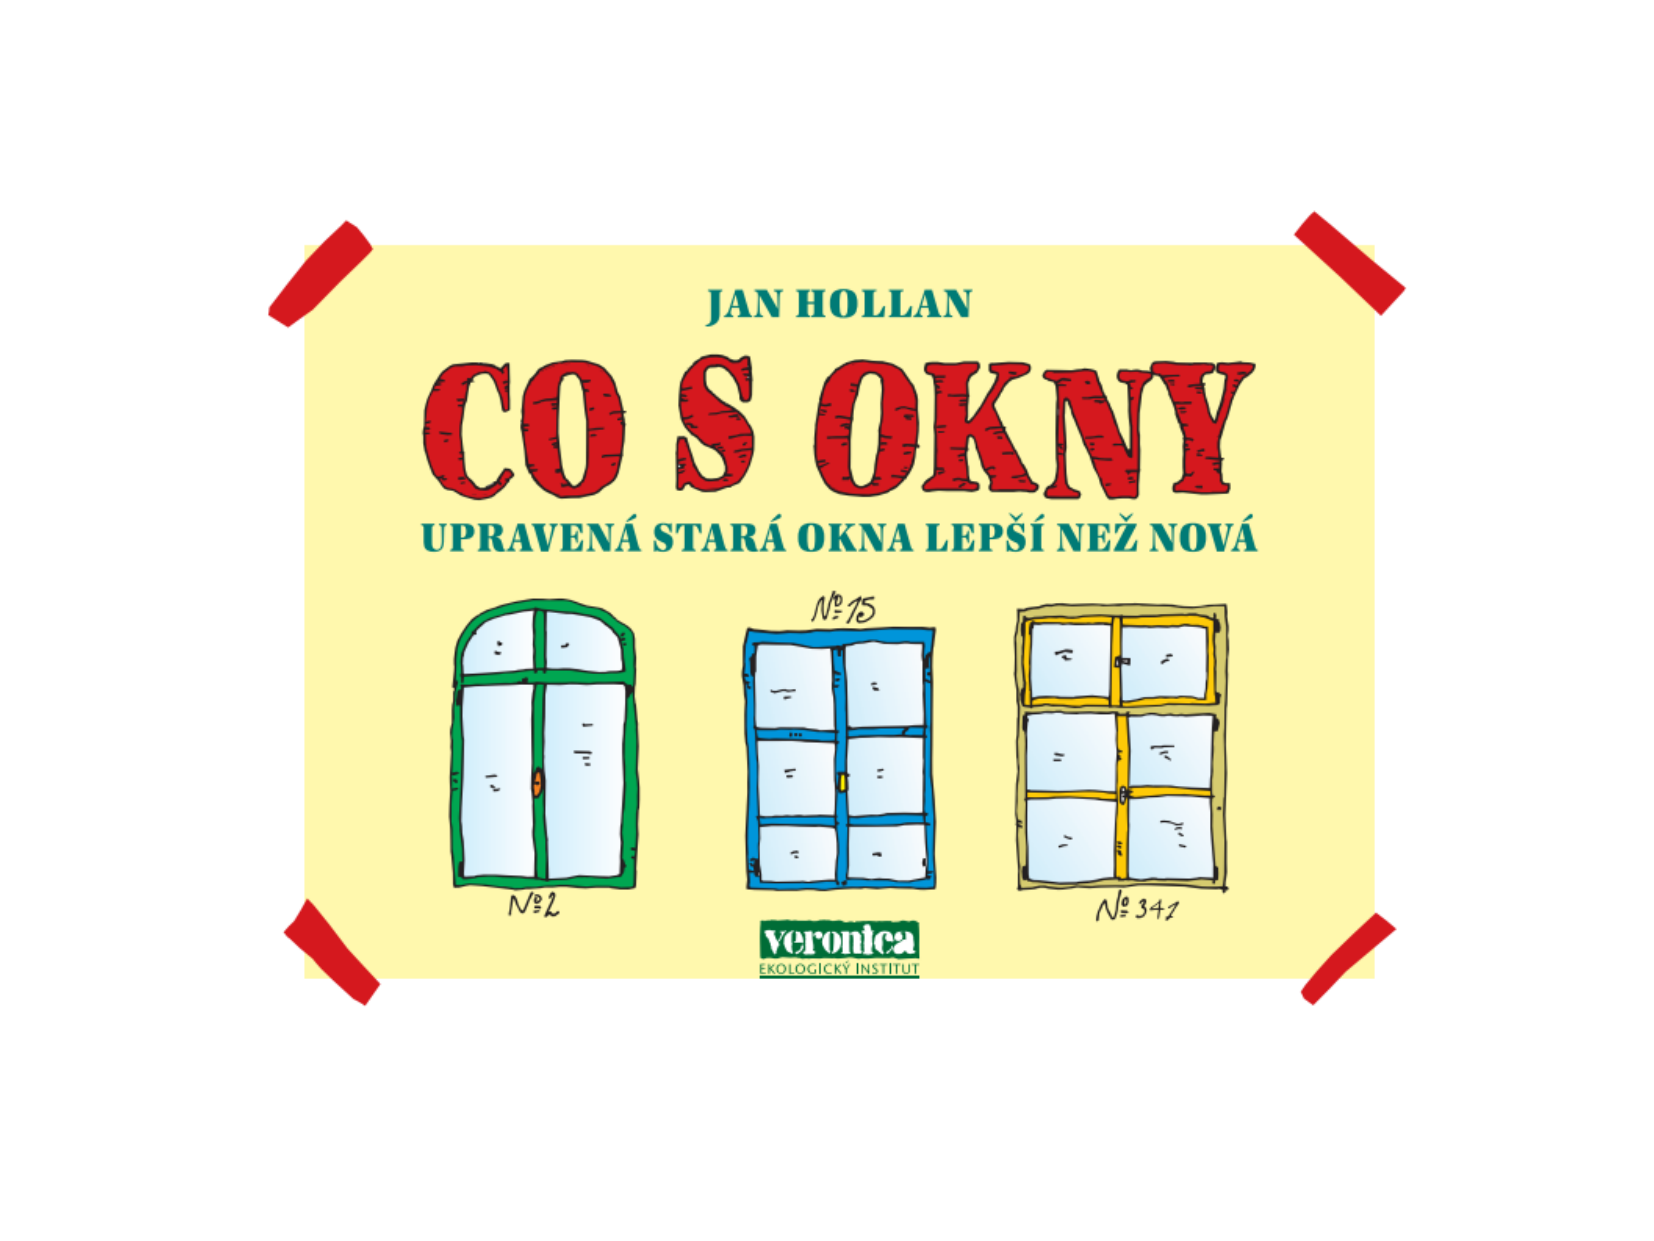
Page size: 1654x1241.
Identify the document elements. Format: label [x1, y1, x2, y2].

picture [239, 200, 1425, 1040]
